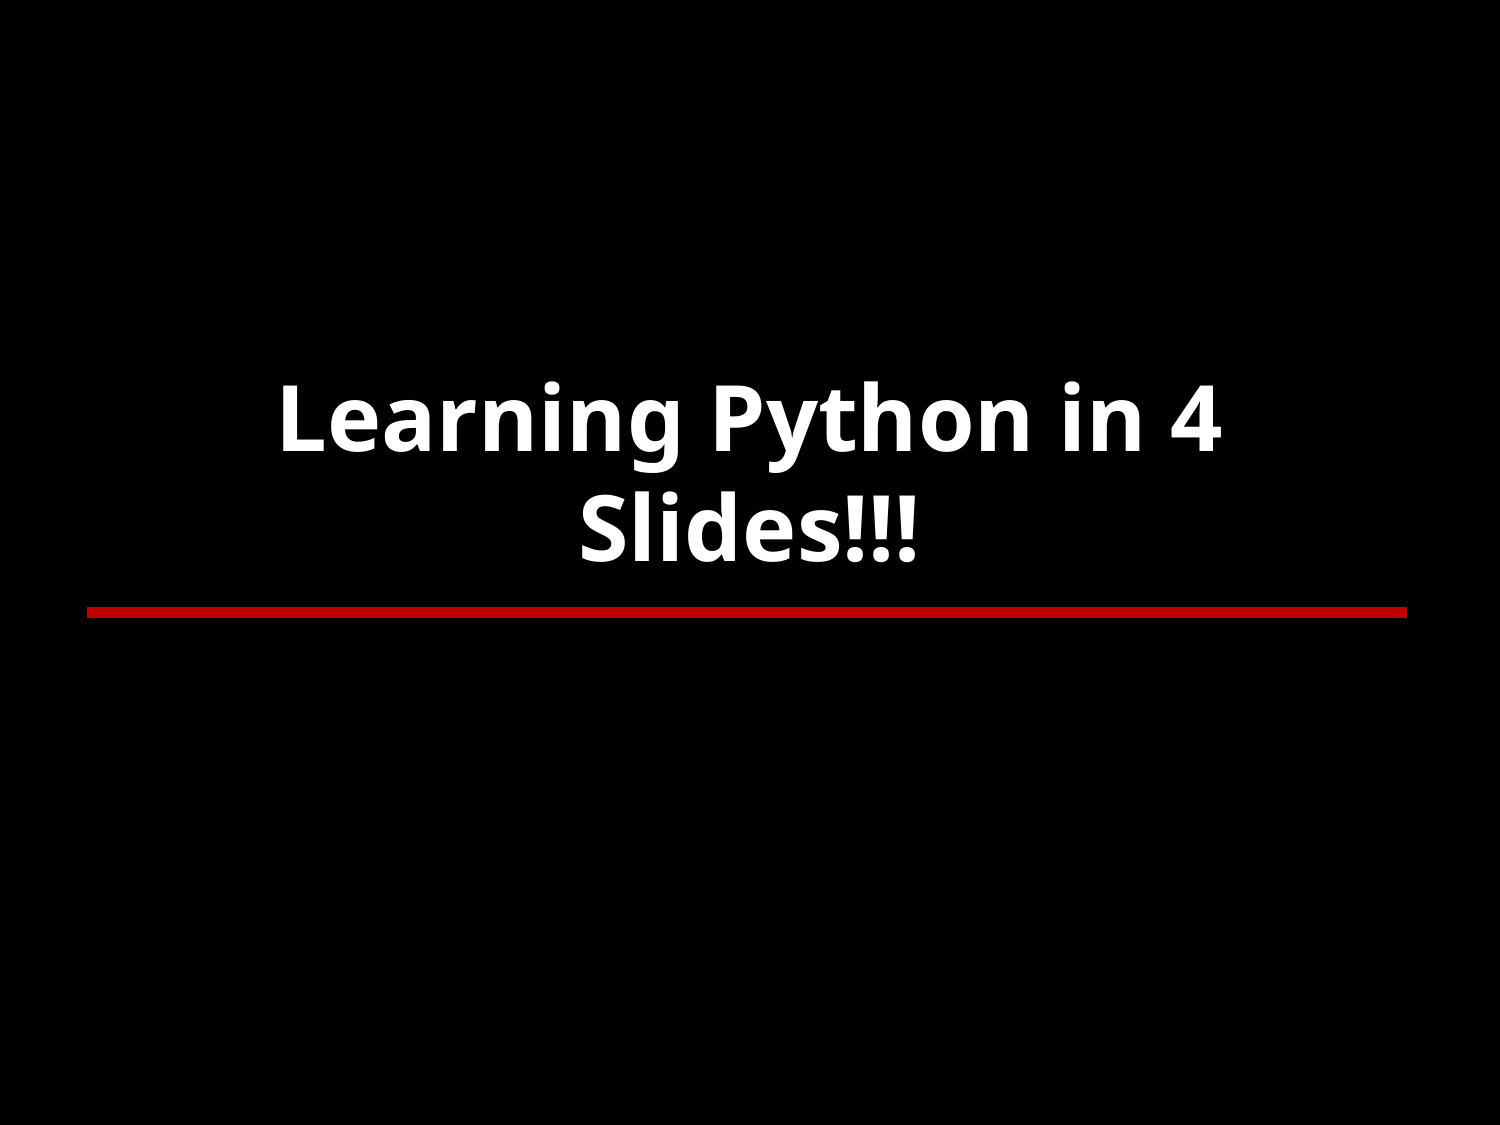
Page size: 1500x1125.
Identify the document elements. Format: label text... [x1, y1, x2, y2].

title Learning Python in 4 Slides!!! [112, 349, 1388, 591]
